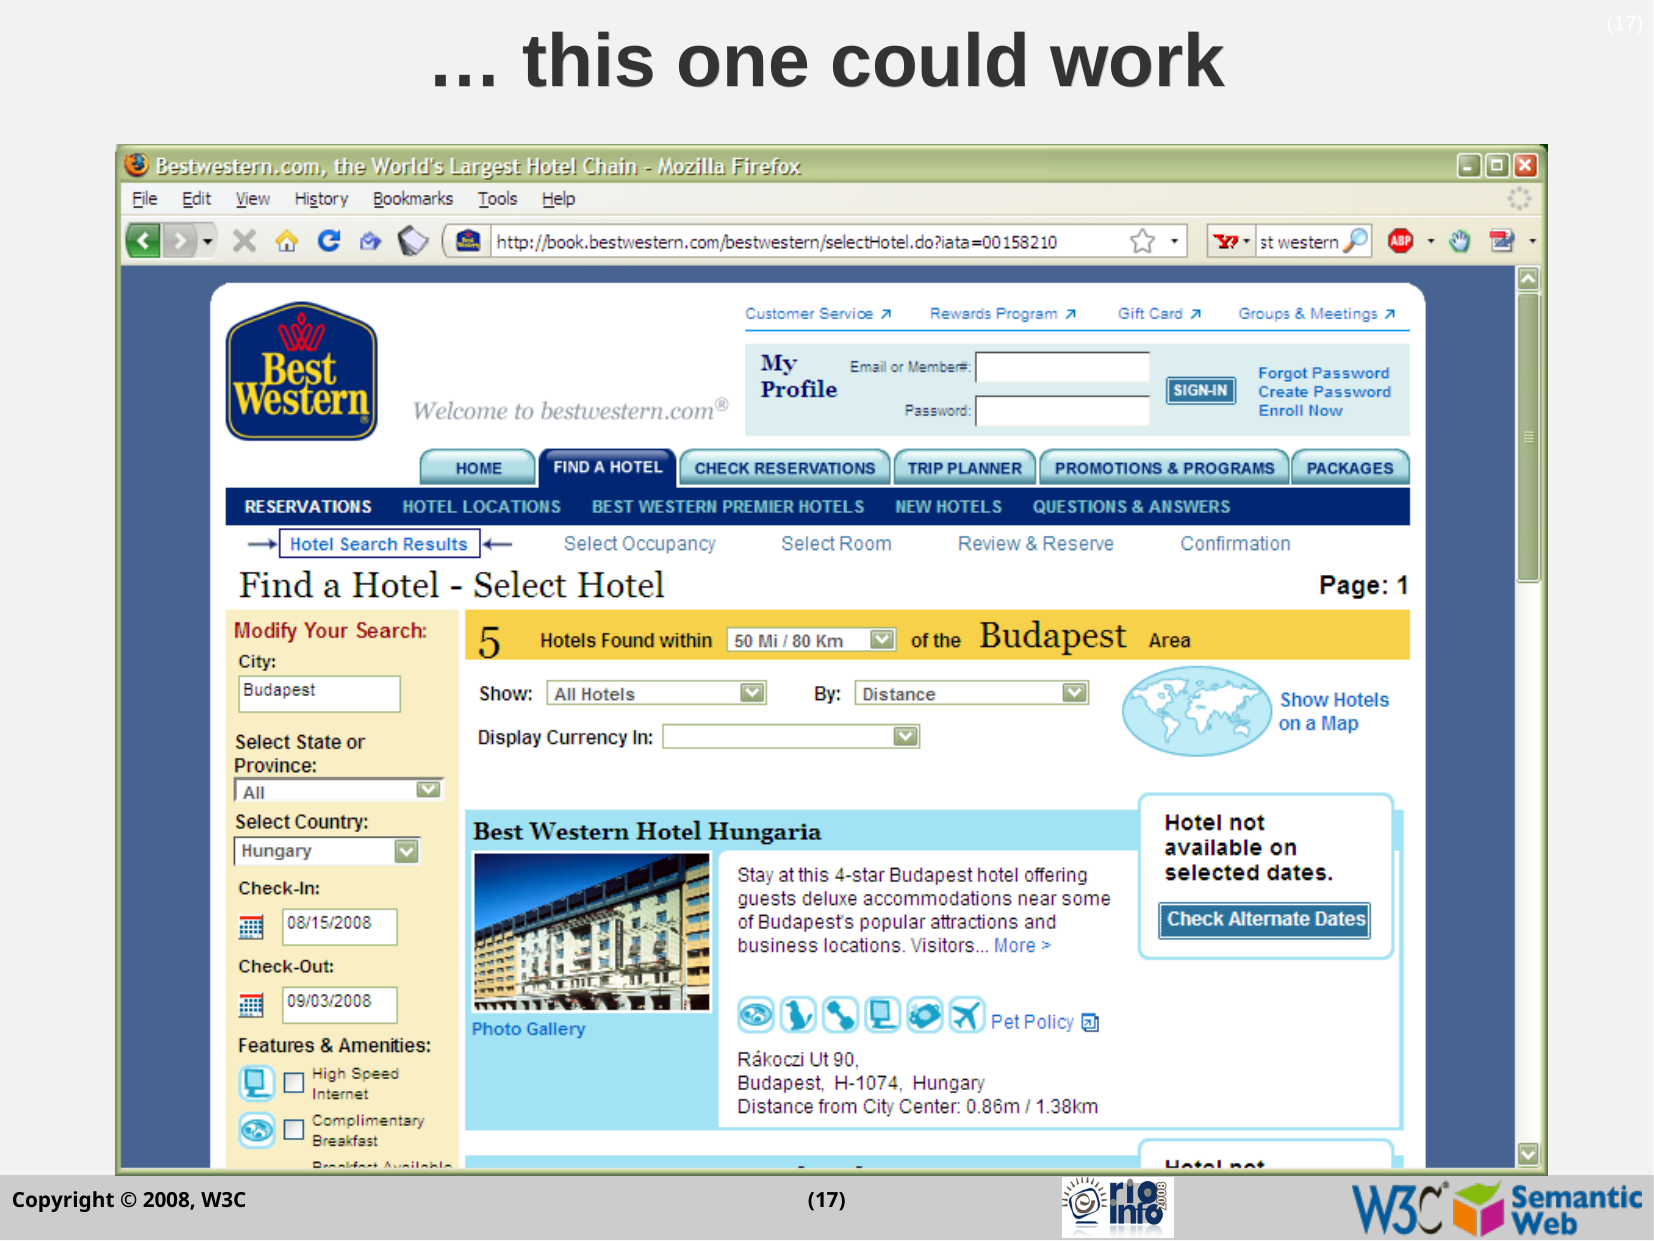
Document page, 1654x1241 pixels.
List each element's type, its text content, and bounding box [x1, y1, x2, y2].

title … this one could work [0, 0, 1654, 119]
picture [1352, 1178, 1642, 1237]
picture [115, 144, 1548, 1238]
